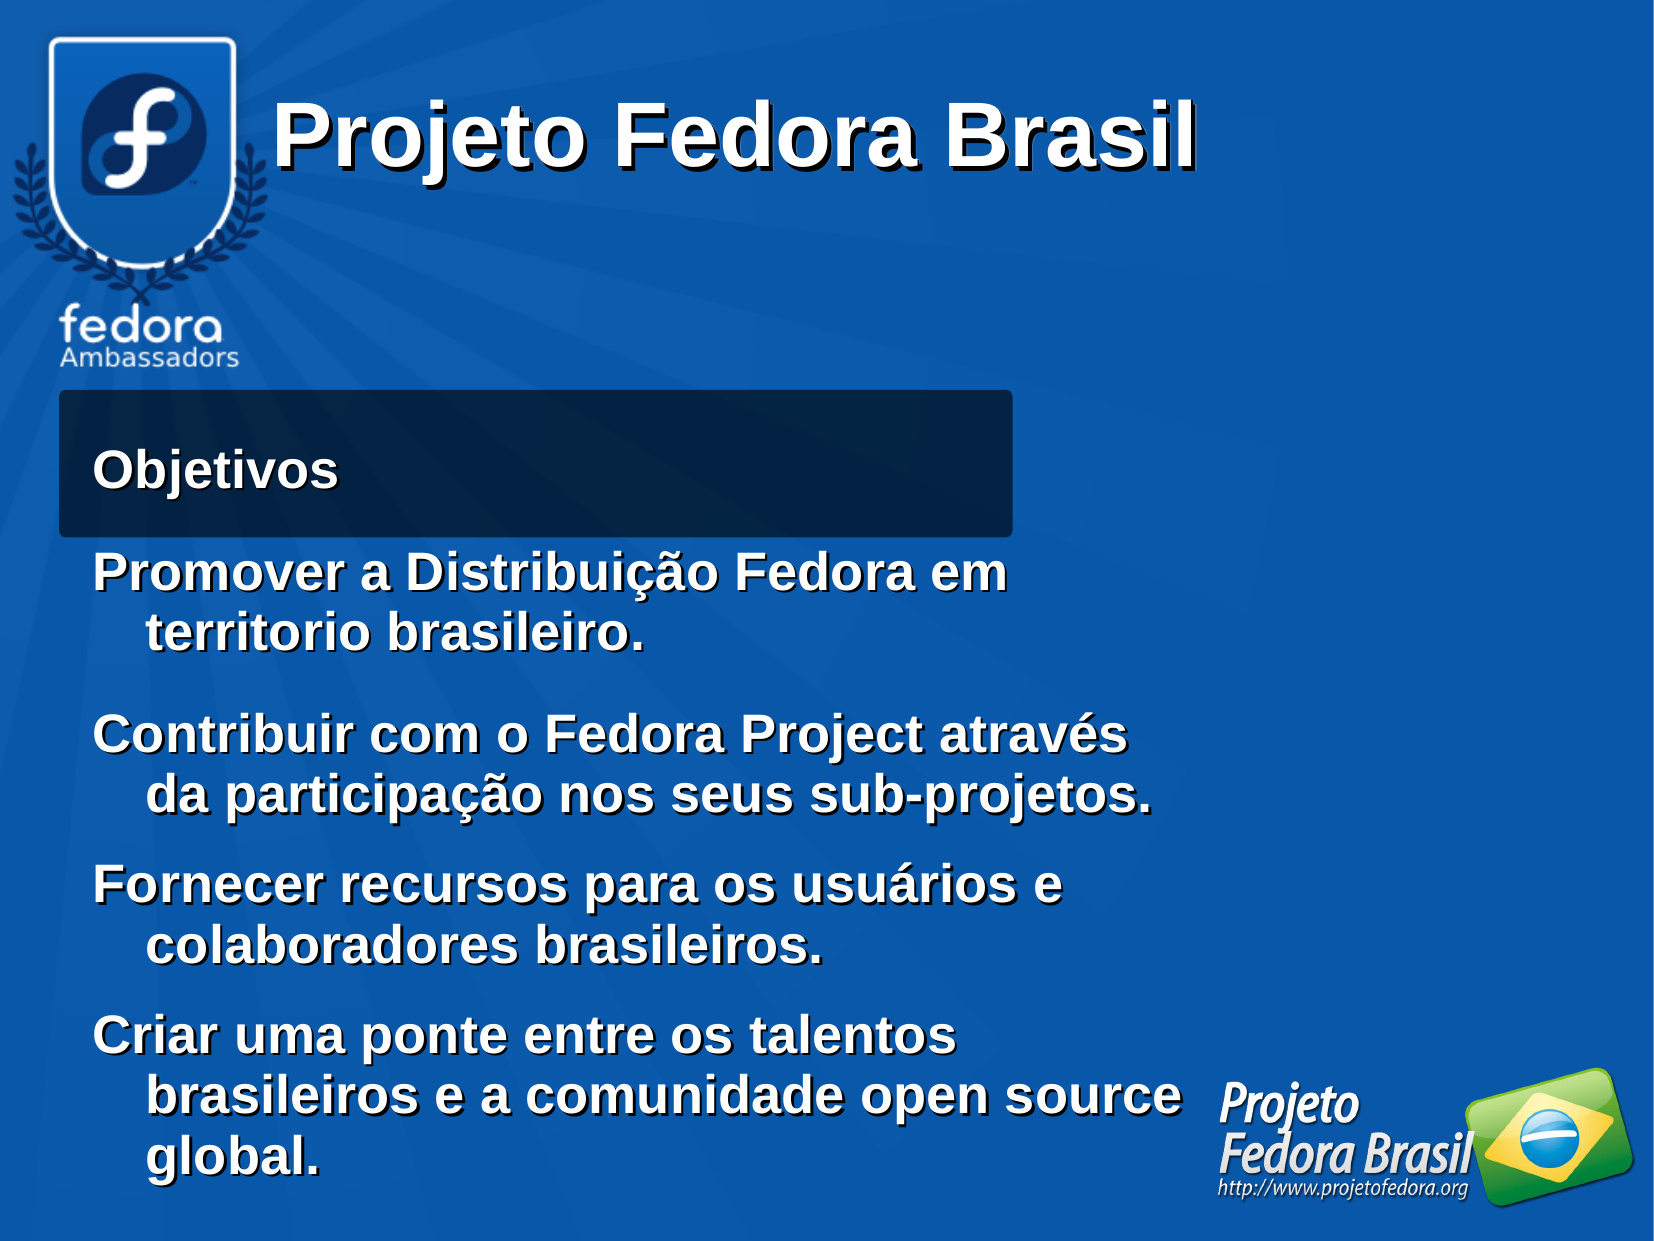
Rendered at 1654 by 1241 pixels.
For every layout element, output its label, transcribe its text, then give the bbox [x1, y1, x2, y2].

picture [0, 0, 1654, 1241]
text_box [59, 389, 1013, 538]
list Objetivos Promover a Distribuição Fedora em territorio brasileiro. Contribuir com o Fedora Project através da participação nos seus sub-projetos. Fornecer recursos para os usuários e colaboradores brasileiros. Criar uma ponte entre os talentos brasileiros e a comunidade open source global. [75, 439, 1201, 1241]
title Projeto Fedora Brasil [271, 39, 1654, 232]
